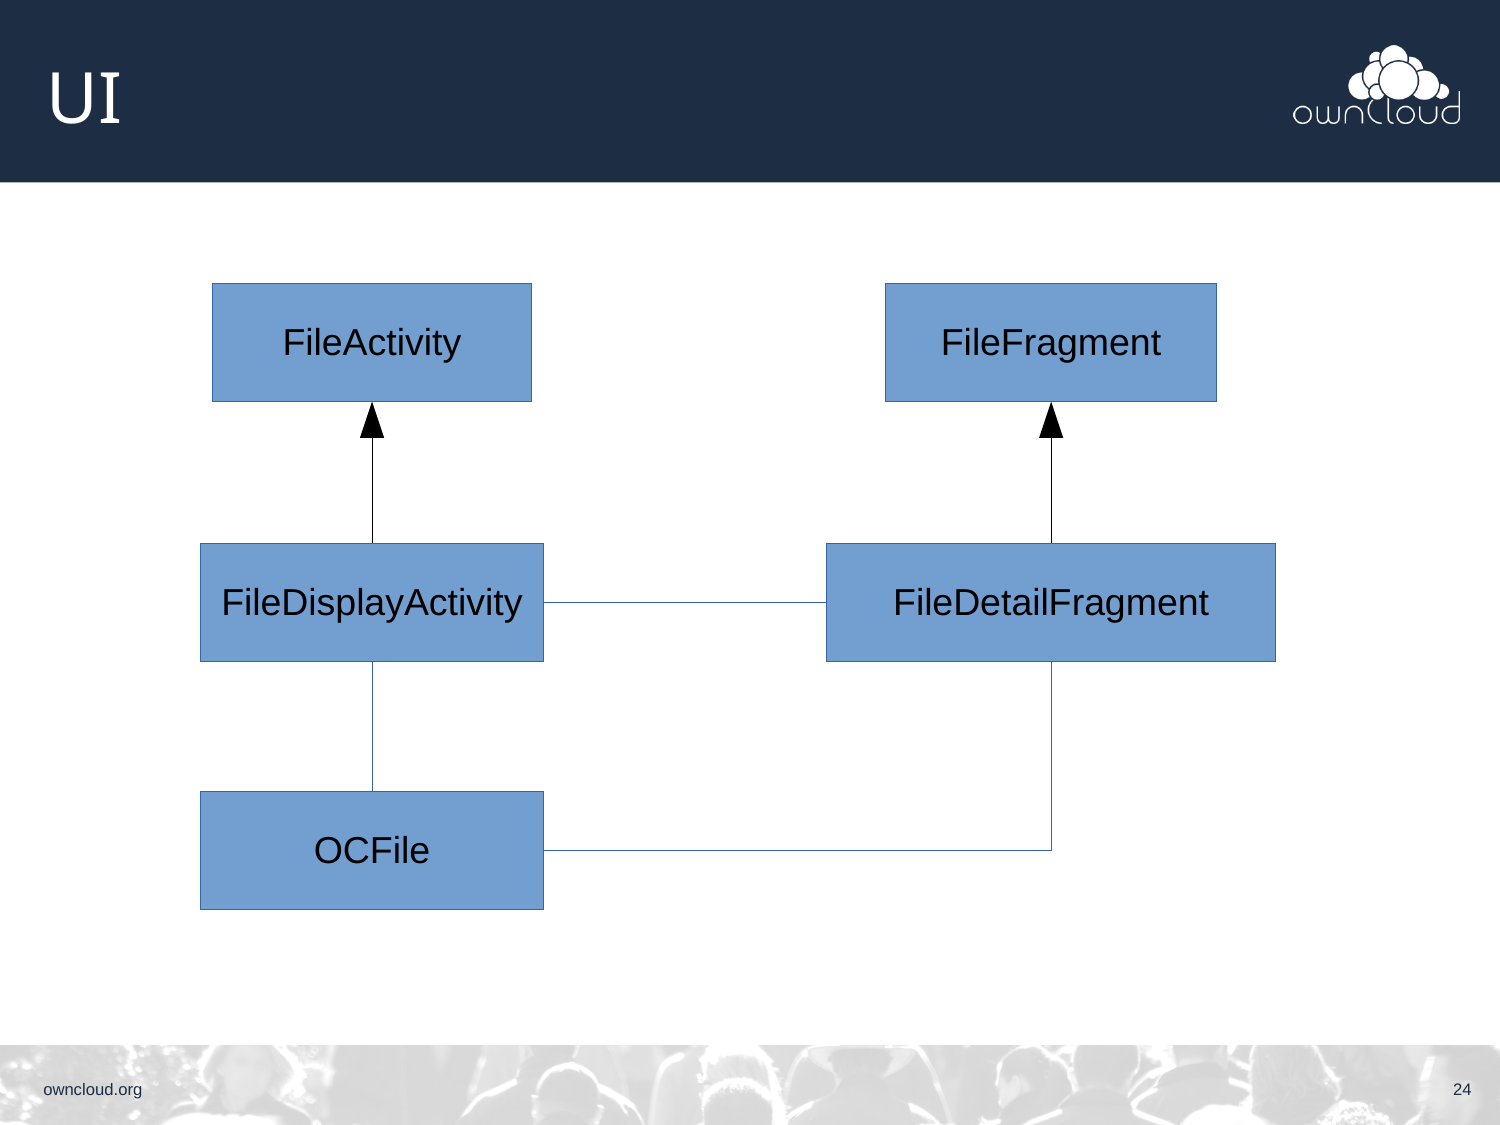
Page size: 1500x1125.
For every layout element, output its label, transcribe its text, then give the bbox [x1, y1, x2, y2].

picture [1293, 45, 1460, 124]
text_box OCFile [200, 791, 544, 910]
picture [0, 1045, 1500, 1125]
text_box FileDetailFragment [826, 543, 1276, 662]
text_box FileDisplayActivity [200, 543, 544, 662]
text_box FileActivity [212, 283, 532, 402]
text_box FileFragment [885, 283, 1217, 402]
title UI [46, 5, 1258, 187]
